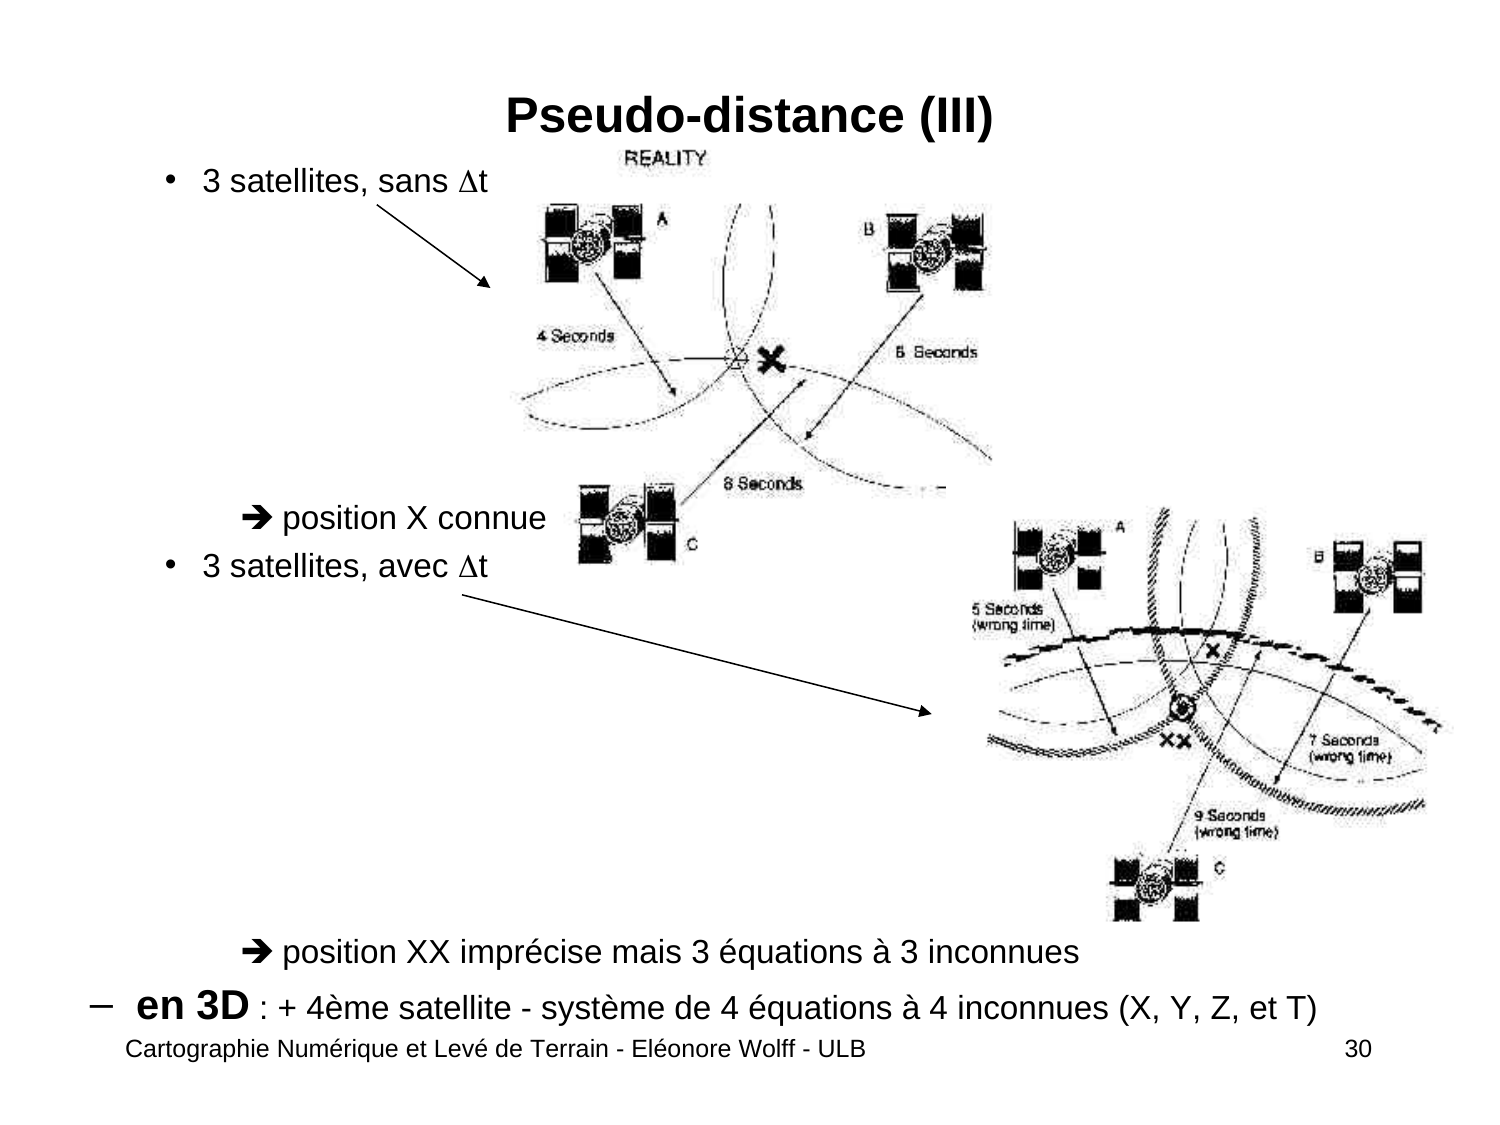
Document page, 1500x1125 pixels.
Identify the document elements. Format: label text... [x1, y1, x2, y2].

title Pseudo-distance (III)‏ [112, 68, 1388, 151]
list 3 satellites, sans t  position X connue 3 satellites, avec t  position XX imprécise mais 3 équations à 3 inconnues en 3D : + 4ème satellite - système de 4 équations à 4 inconnues (X, Y, Z, et T)‏ [0, 151, 1393, 1098]
picture [1393, 466, 1459, 942]
